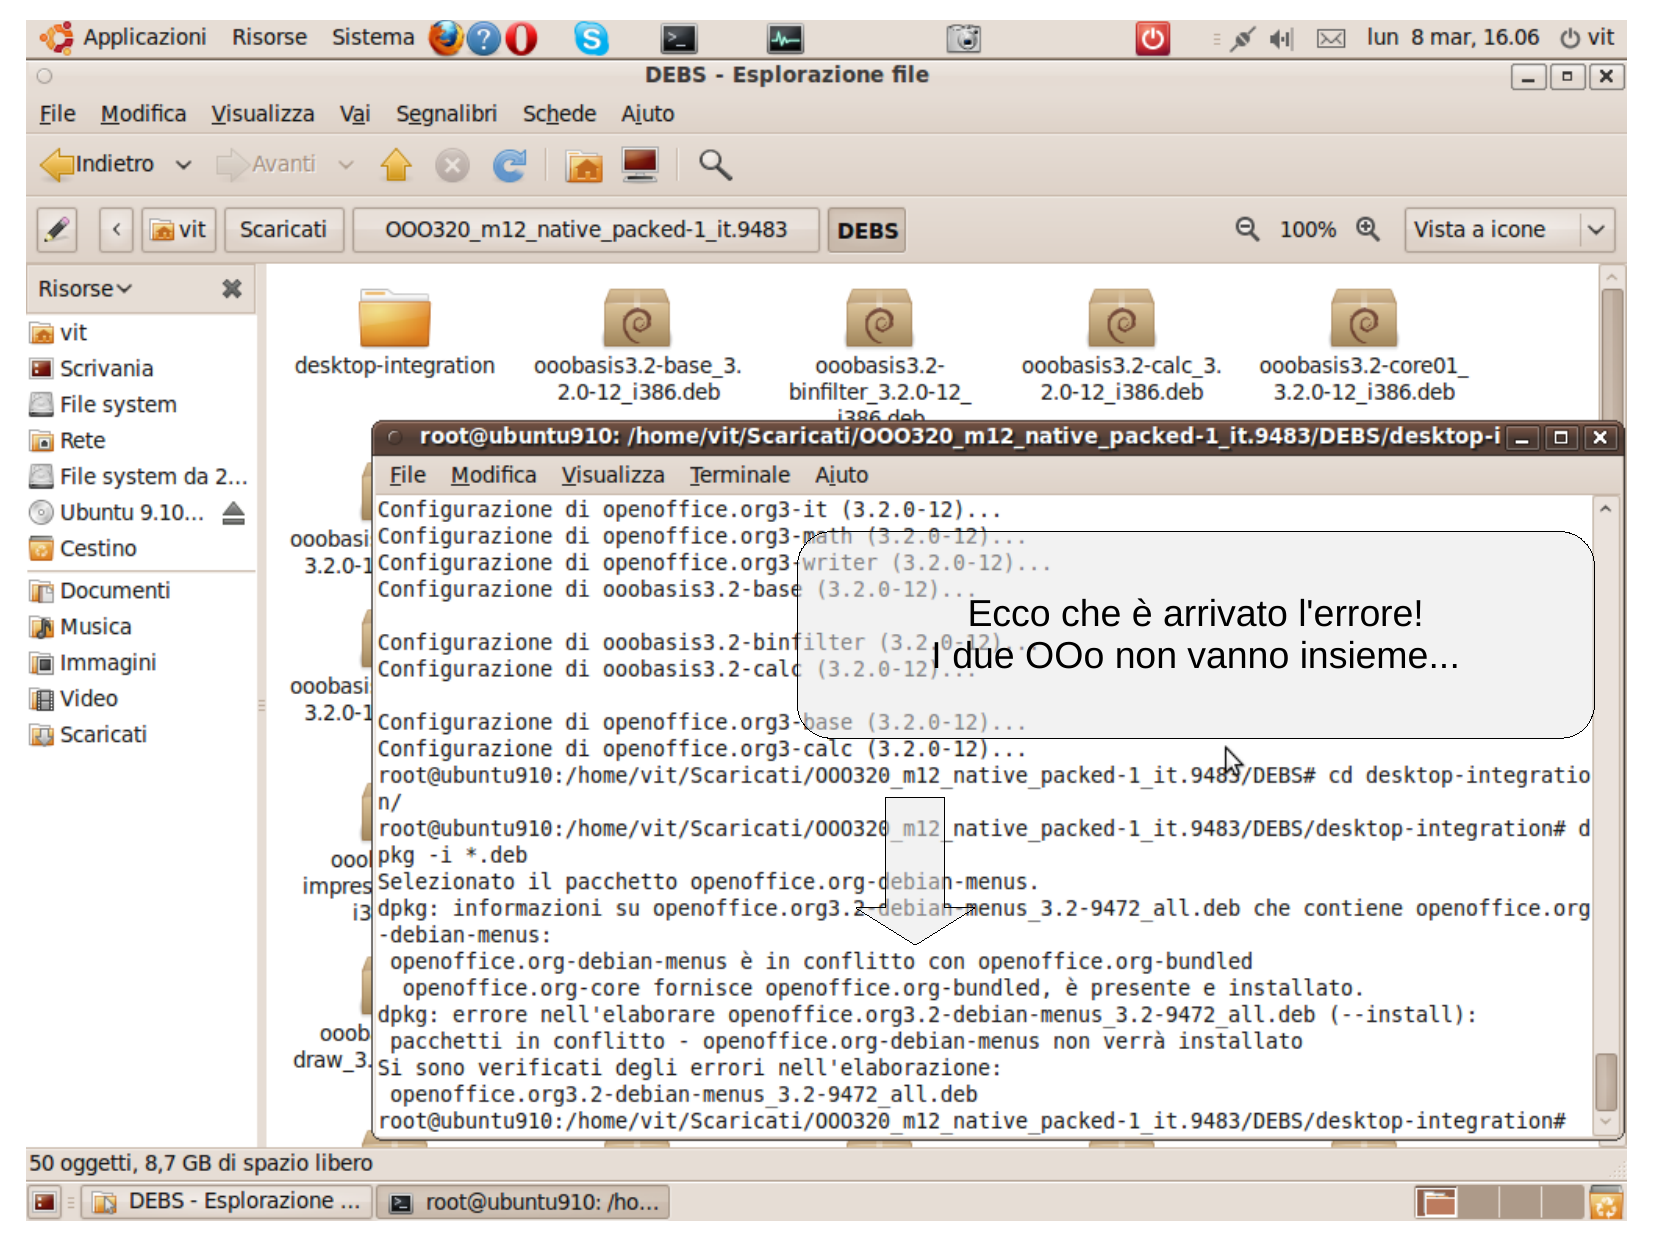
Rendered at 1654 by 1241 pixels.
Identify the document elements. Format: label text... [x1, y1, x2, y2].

text_box [856, 797, 975, 945]
text_box Ecco che è arrivato l'errore! I due OOo non vanno insieme... [797, 531, 1595, 739]
picture [0, 0, 1654, 1241]
